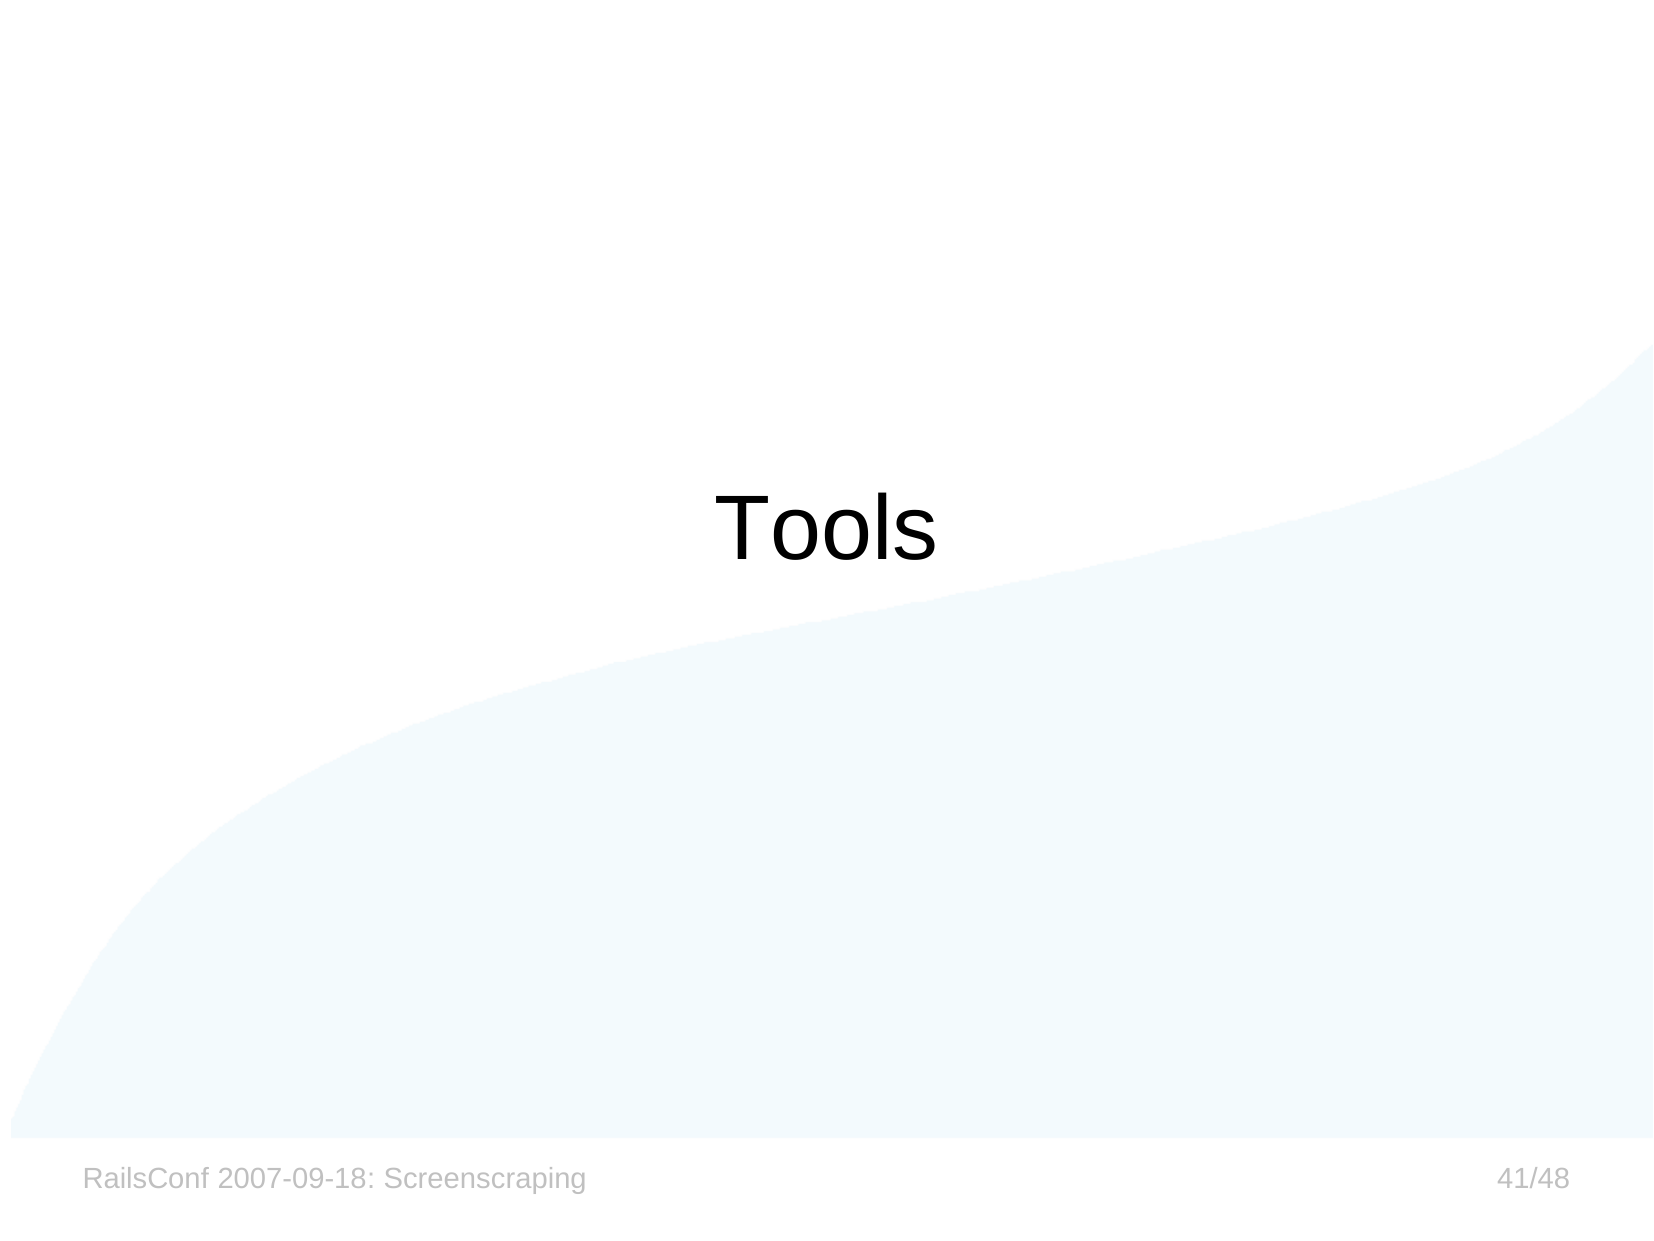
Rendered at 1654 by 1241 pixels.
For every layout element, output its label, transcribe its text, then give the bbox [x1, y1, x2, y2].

title Tools [123, 399, 1530, 667]
picture [11, 0, 1653, 1231]
